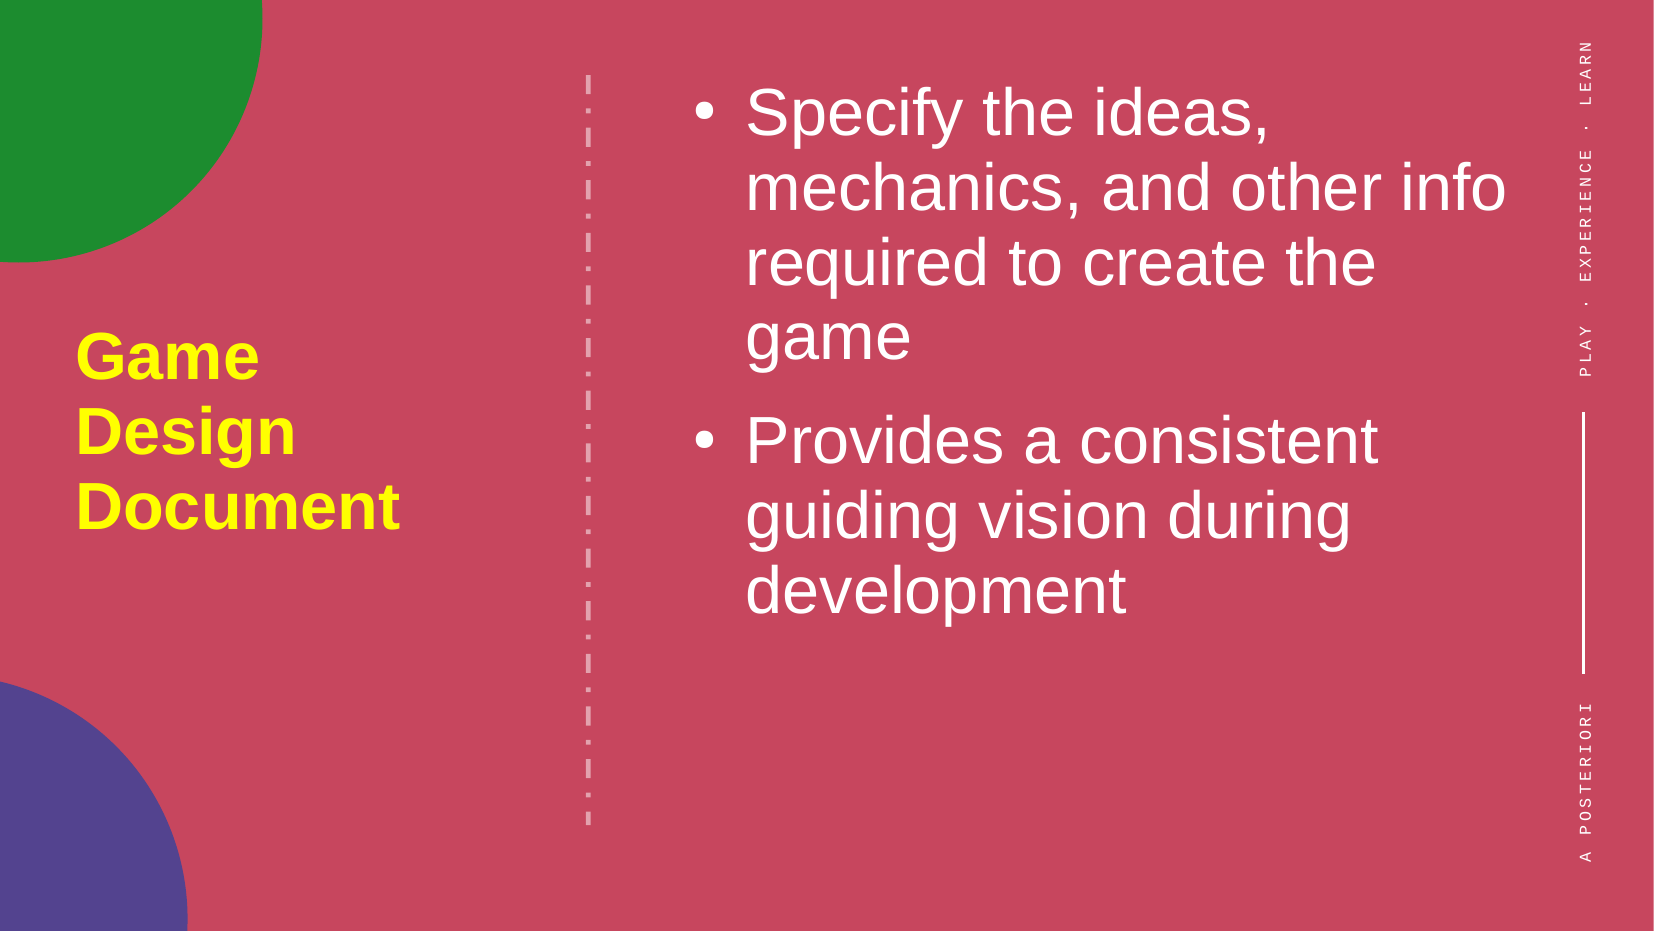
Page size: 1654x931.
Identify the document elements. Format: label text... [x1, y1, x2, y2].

list Specify the ideas, mechanics, and other info required to create the game Provides a consistent guiding vision during development [675, 75, 1538, 758]
title Game Design Document [75, 319, 488, 544]
